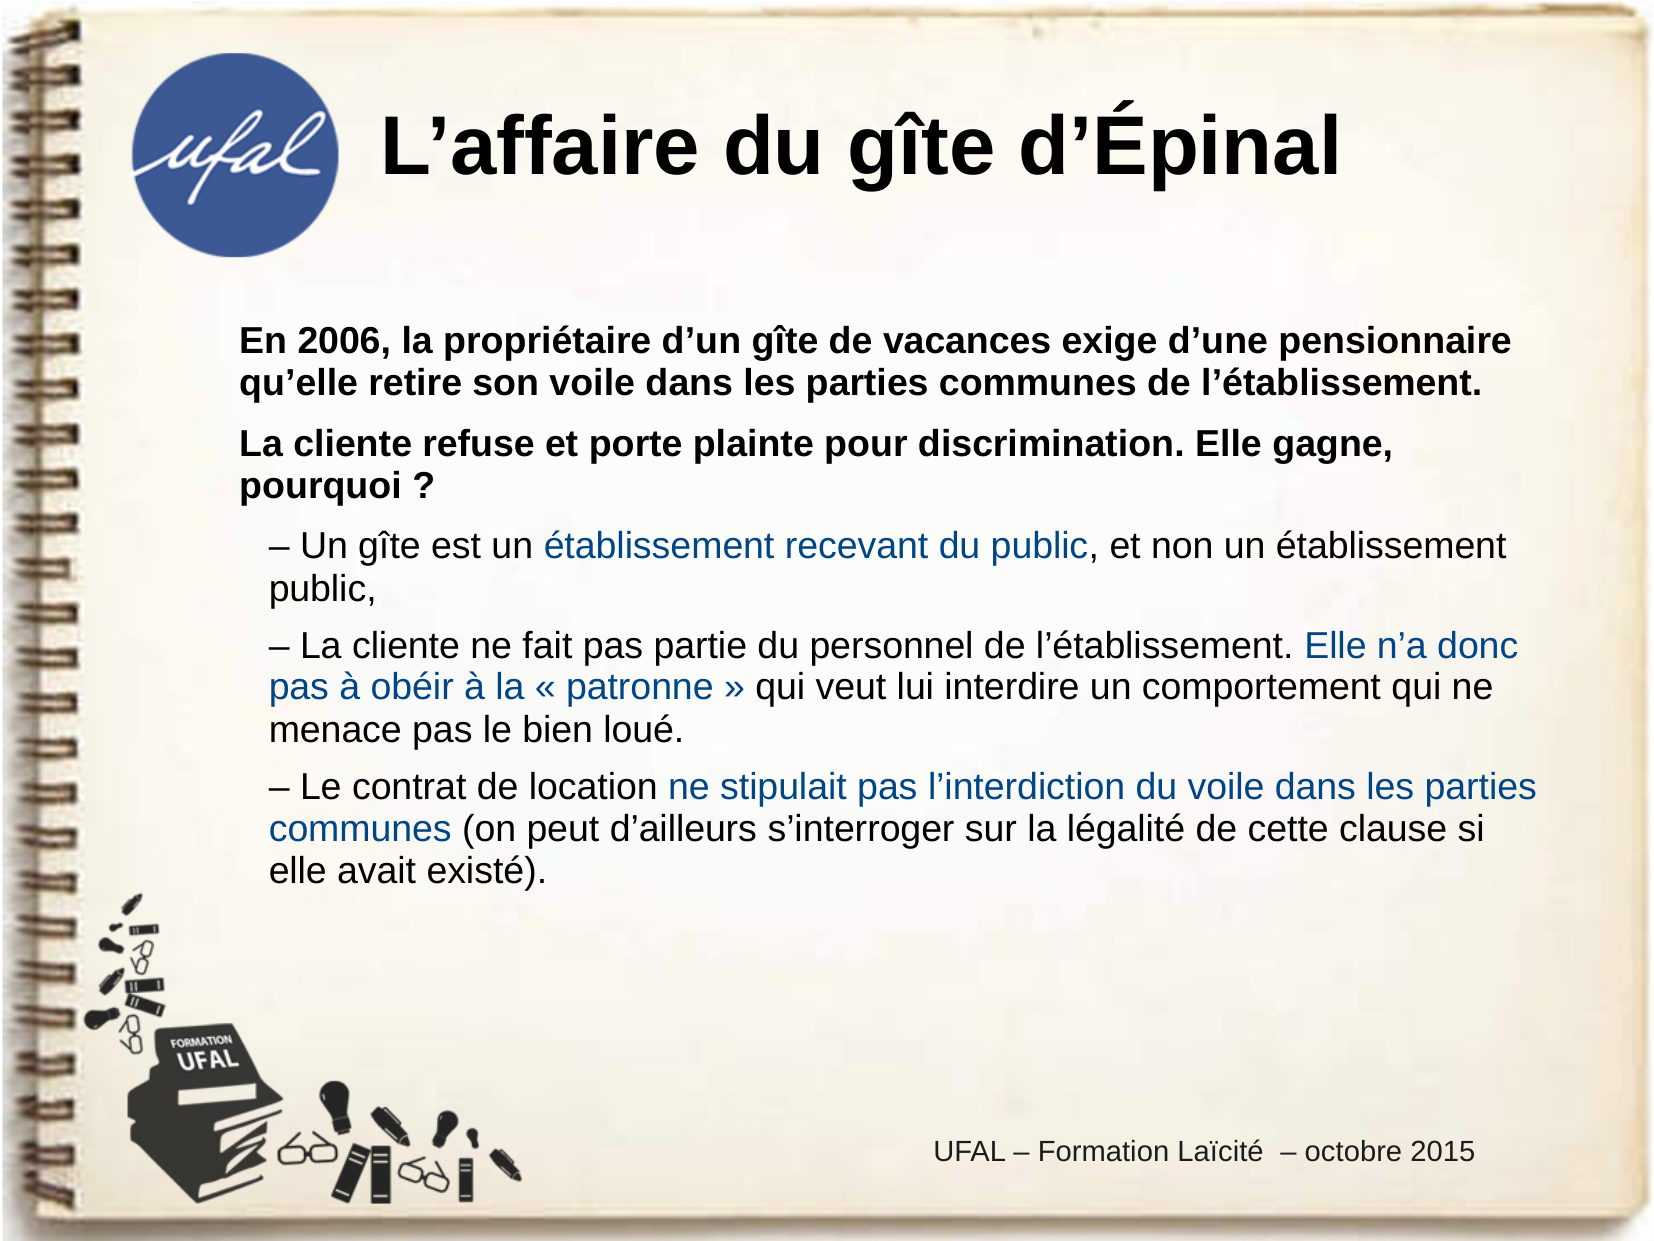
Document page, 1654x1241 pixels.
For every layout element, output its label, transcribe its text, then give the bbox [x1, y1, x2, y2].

picture [0, 1, 1654, 1241]
text_box L’affaire du gîte d’Épinal [366, 70, 1607, 221]
text_box UFAL – Formation Laïcité – octobre 2015 [826, 1133, 1583, 1170]
text_box En 2006, la propriétaire d’un gîte de vacances exige d’une pensionnaire qu’elle retire son voile dans les parties communes de l’établissement. La cliente refuse et porte plainte pour discrimination. Elle gagne, pourquoi ? – Un gîte est un établissement recevant du public, et non un établissement public, – La cliente ne fait pas partie du personnel de l’établissement. Elle n’a donc pas à obéir à la « patronne » qui veut lui interdire un comportement qui ne menace pas le bien loué. – Le contrat de location ne stipulait pas l’interdiction du voile dans les parties communes (on peut d’ailleurs s’interroger sur la légalité de cette clause si elle avait existé). [224, 311, 1560, 899]
